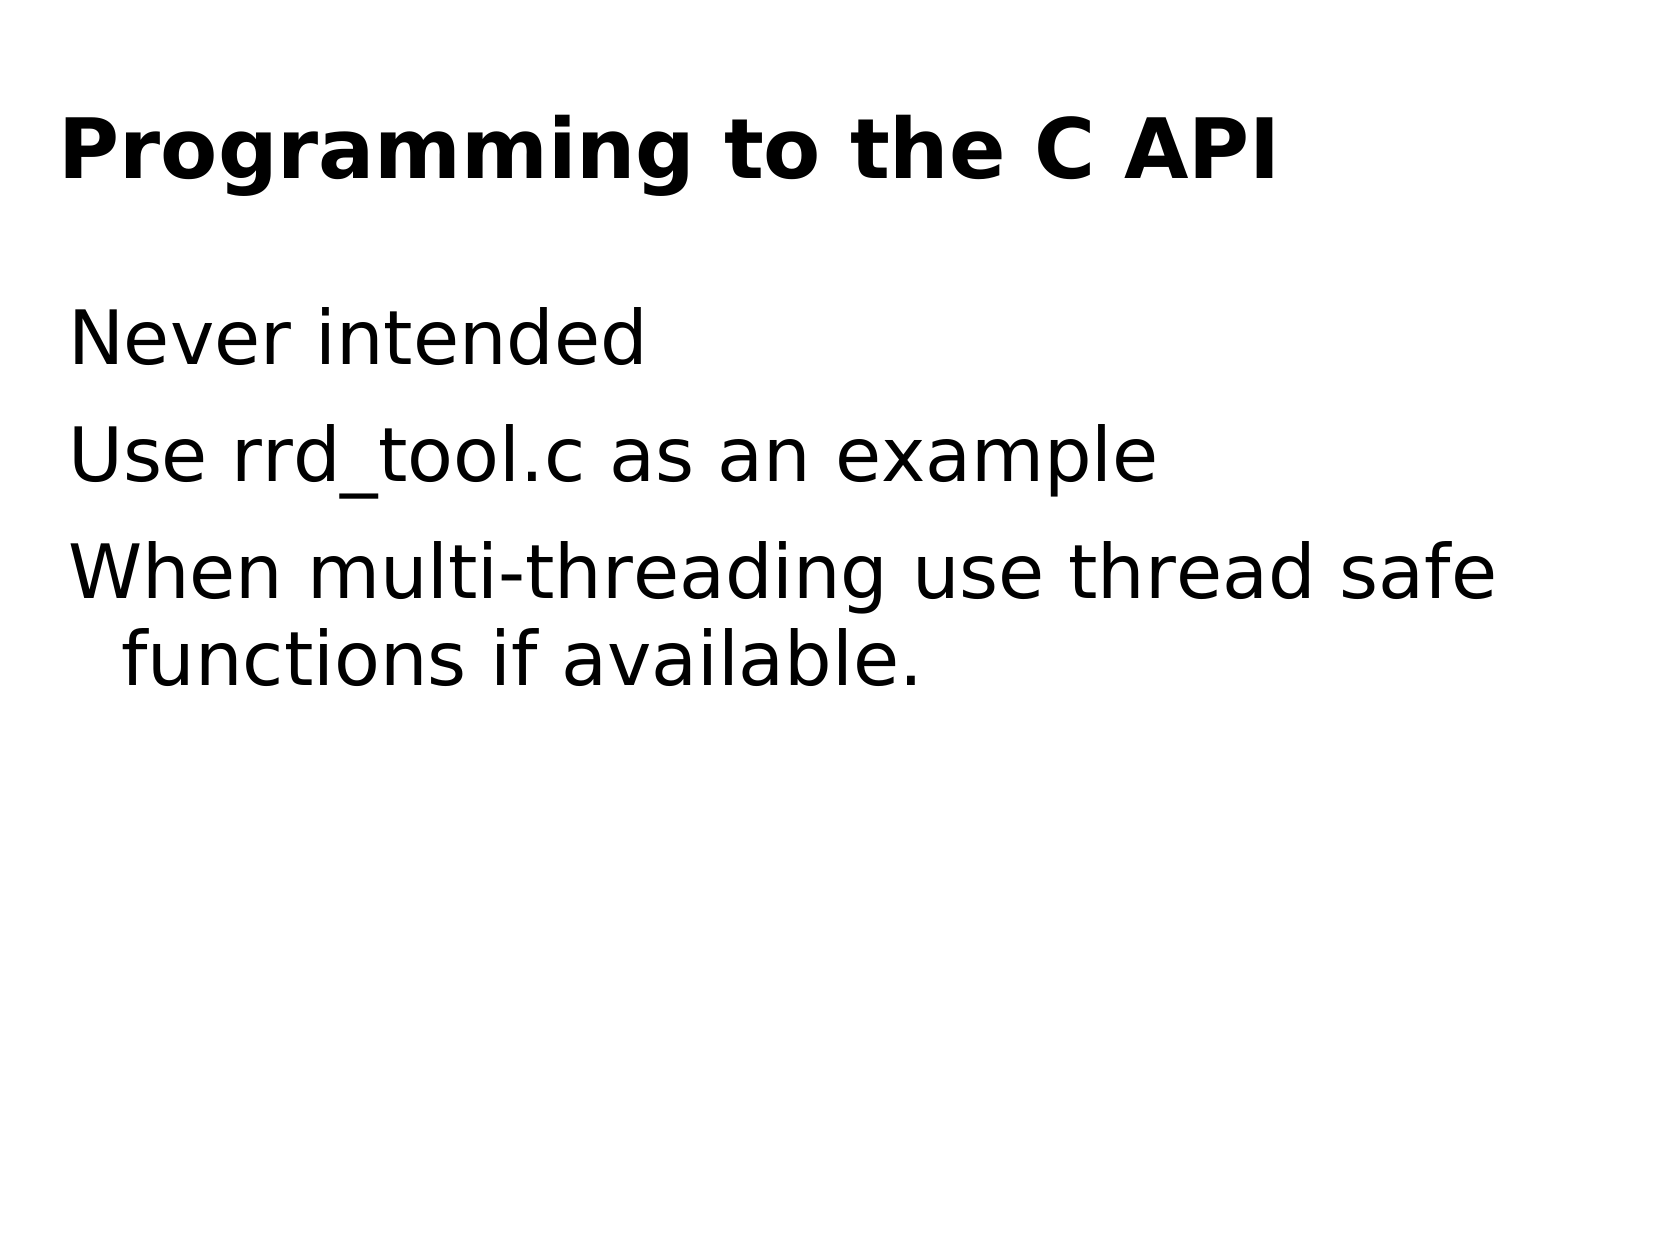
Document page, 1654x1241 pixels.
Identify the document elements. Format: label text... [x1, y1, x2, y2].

list Never intended Use rrd_tool.c as an example When multi-threading use thread safe functions if available. [50, 295, 1571, 1099]
title Programming to the C API [59, 75, 1607, 225]
